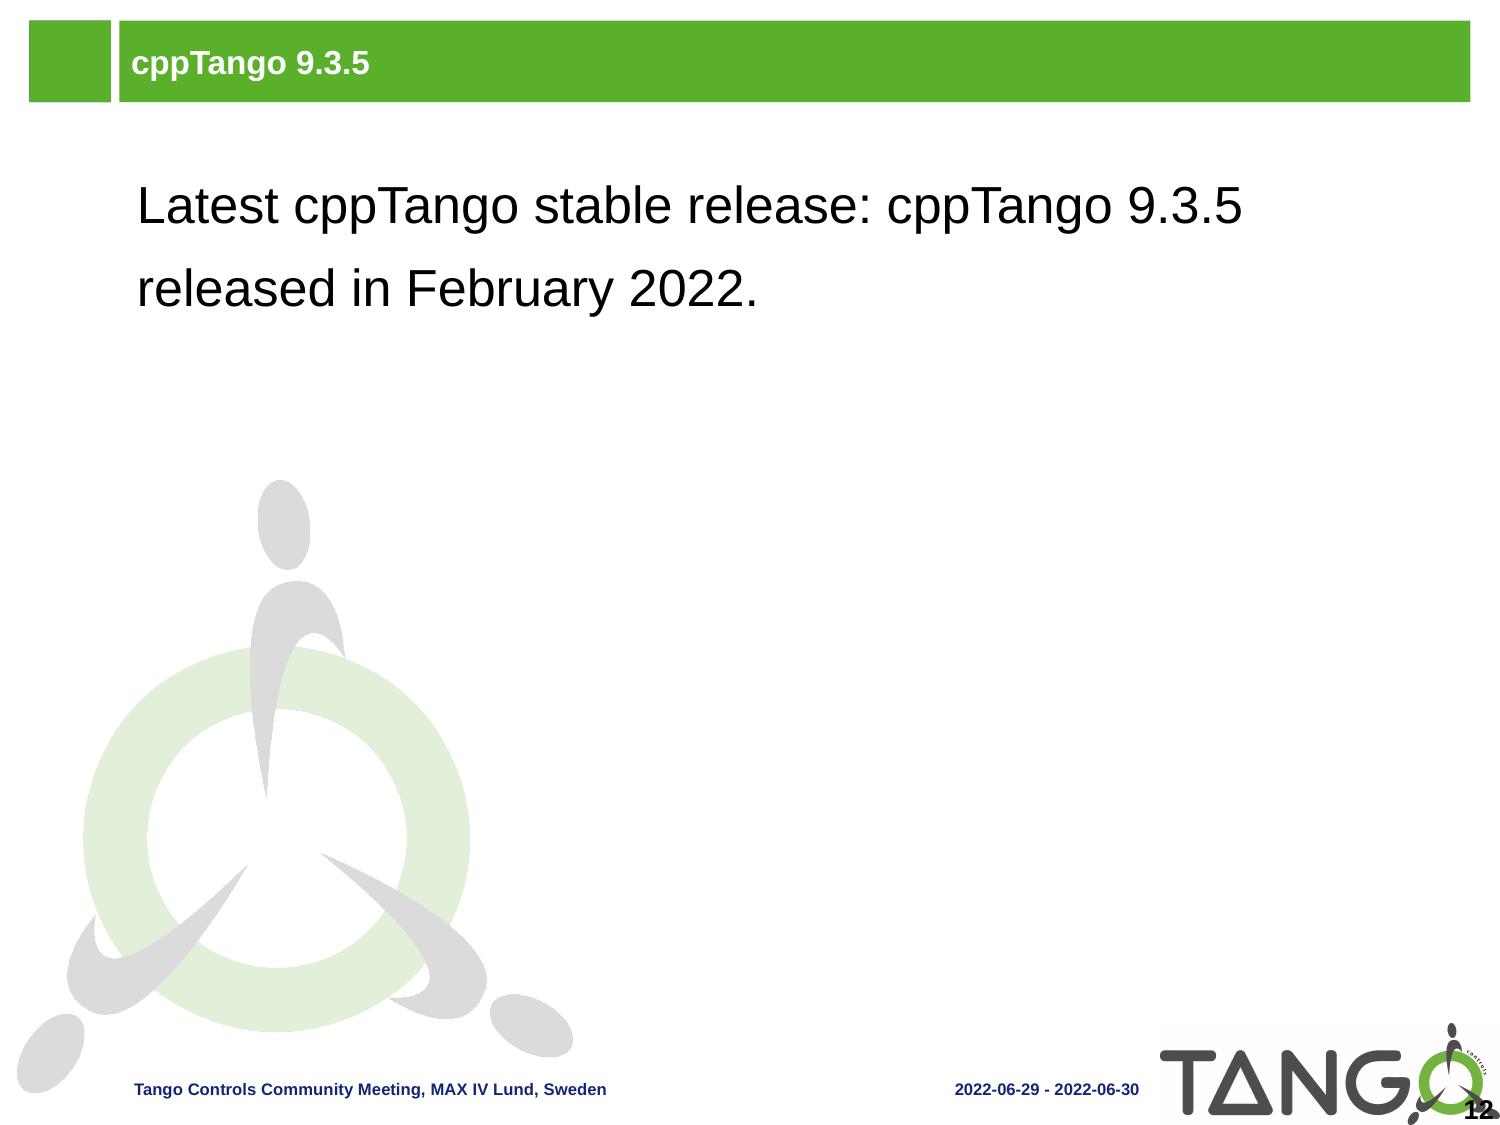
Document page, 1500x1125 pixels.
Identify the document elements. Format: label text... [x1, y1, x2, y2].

slide_number <number> [1403, 1038, 1494, 1125]
title cppTango 9.3.5 [119, 20, 1471, 103]
picture [1160, 1023, 1500, 1125]
picture [17, 480, 573, 1093]
list Latest cppTango stable release: cppTango 9.3.5 released in February 2022. [136, 171, 1453, 535]
